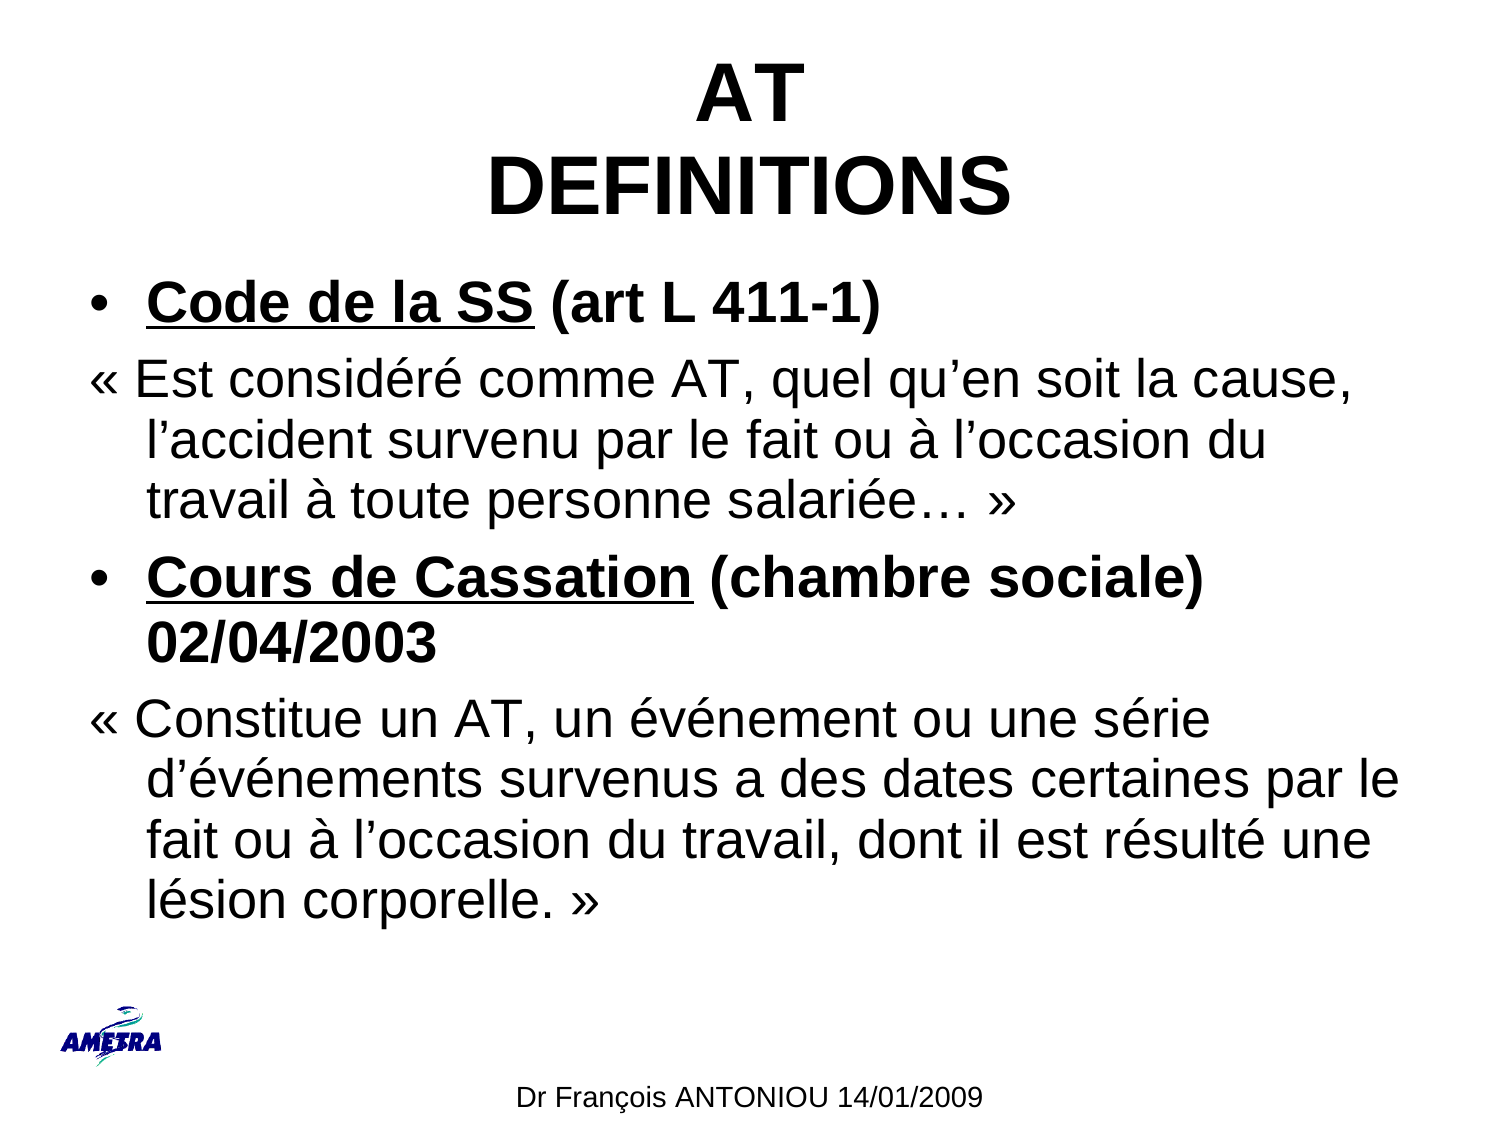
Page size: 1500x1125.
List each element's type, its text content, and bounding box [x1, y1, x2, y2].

title AT DEFINITIONS [75, 31, 1426, 247]
list Code de la SS (art L 411-1) « Est considéré comme AT, quel qu’en soit la cause, l’accident survenu par le fait ou à l’occasion du travail à toute personne salariée… » Cours de Cassation (chambre sociale) 02/04/2003 « Constitue un AT, un événement ou une série d’événements survenus a des dates certaines par le fait ou à l’occasion du travail, dont il est résulté une lésion corporelle. » [75, 262, 1426, 1005]
picture [41, 984, 184, 1093]
